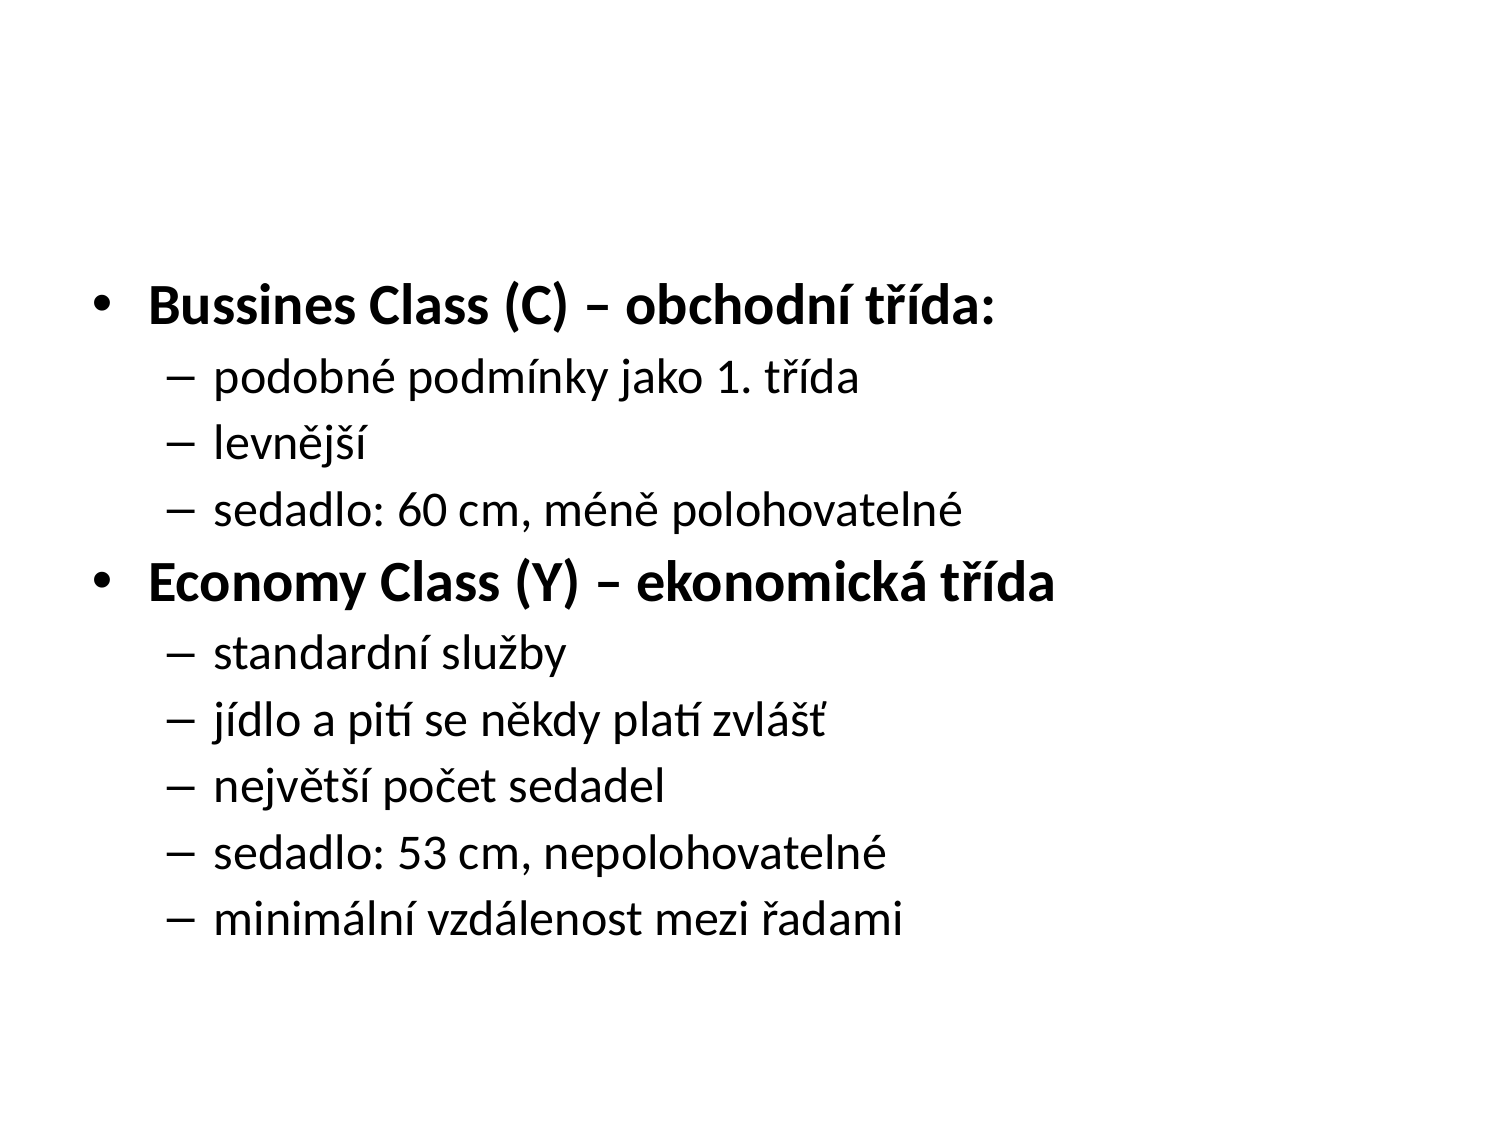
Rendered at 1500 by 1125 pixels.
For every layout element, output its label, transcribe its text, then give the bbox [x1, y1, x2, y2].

list Bussines Class (C) – obchodní třída: podobné podmínky jako 1. třída levnější sedadlo: 60 cm, méně polohovatelné Economy Class (Y) – ekonomická třída standardní služby jídlo a pití se někdy platí zvlášť největší počet sedadel sedadlo: 53 cm, nepolohovatelné minimální vzdálenost mezi řadami [76, 267, 1427, 1023]
